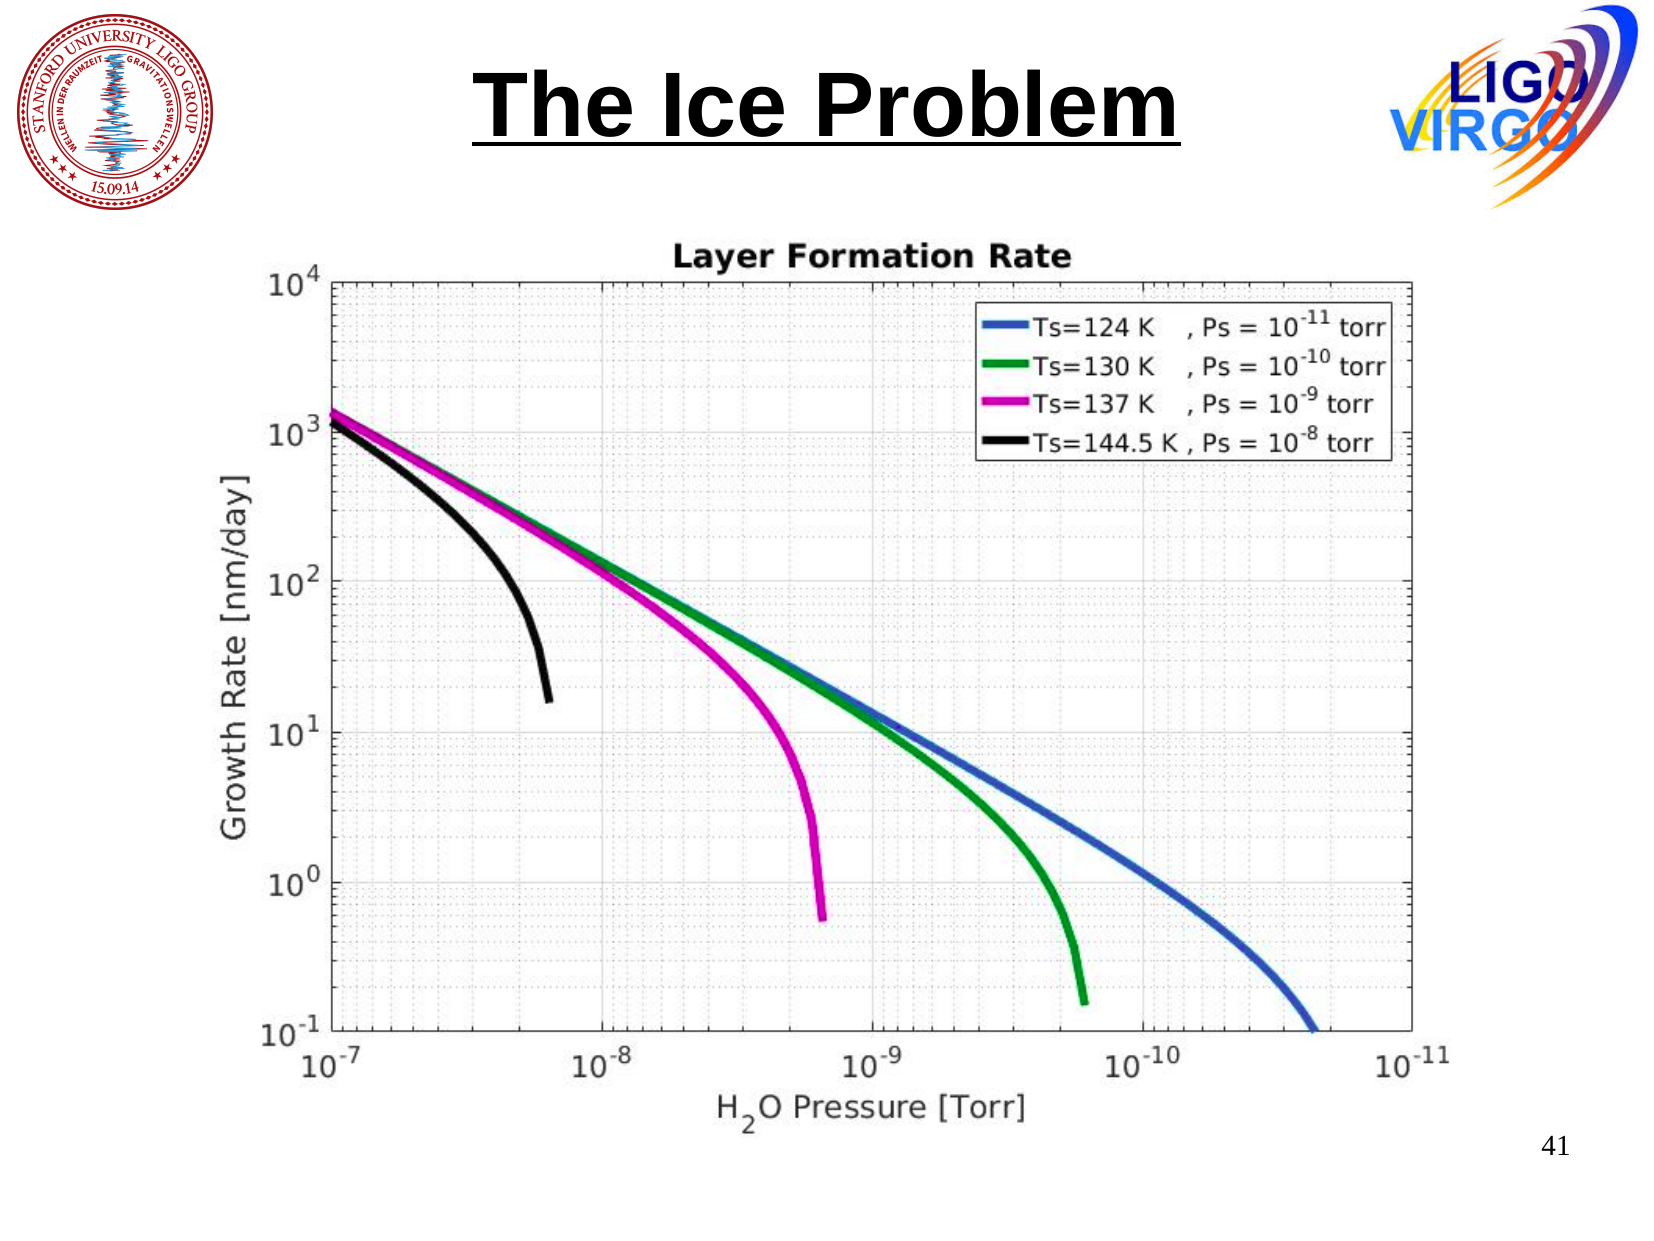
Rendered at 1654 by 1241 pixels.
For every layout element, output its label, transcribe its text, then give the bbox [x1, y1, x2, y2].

picture [150, 213, 1546, 1141]
picture [17, 14, 213, 210]
text_box The Ice Problem [82, 0, 1571, 204]
picture [1372, 0, 1654, 210]
